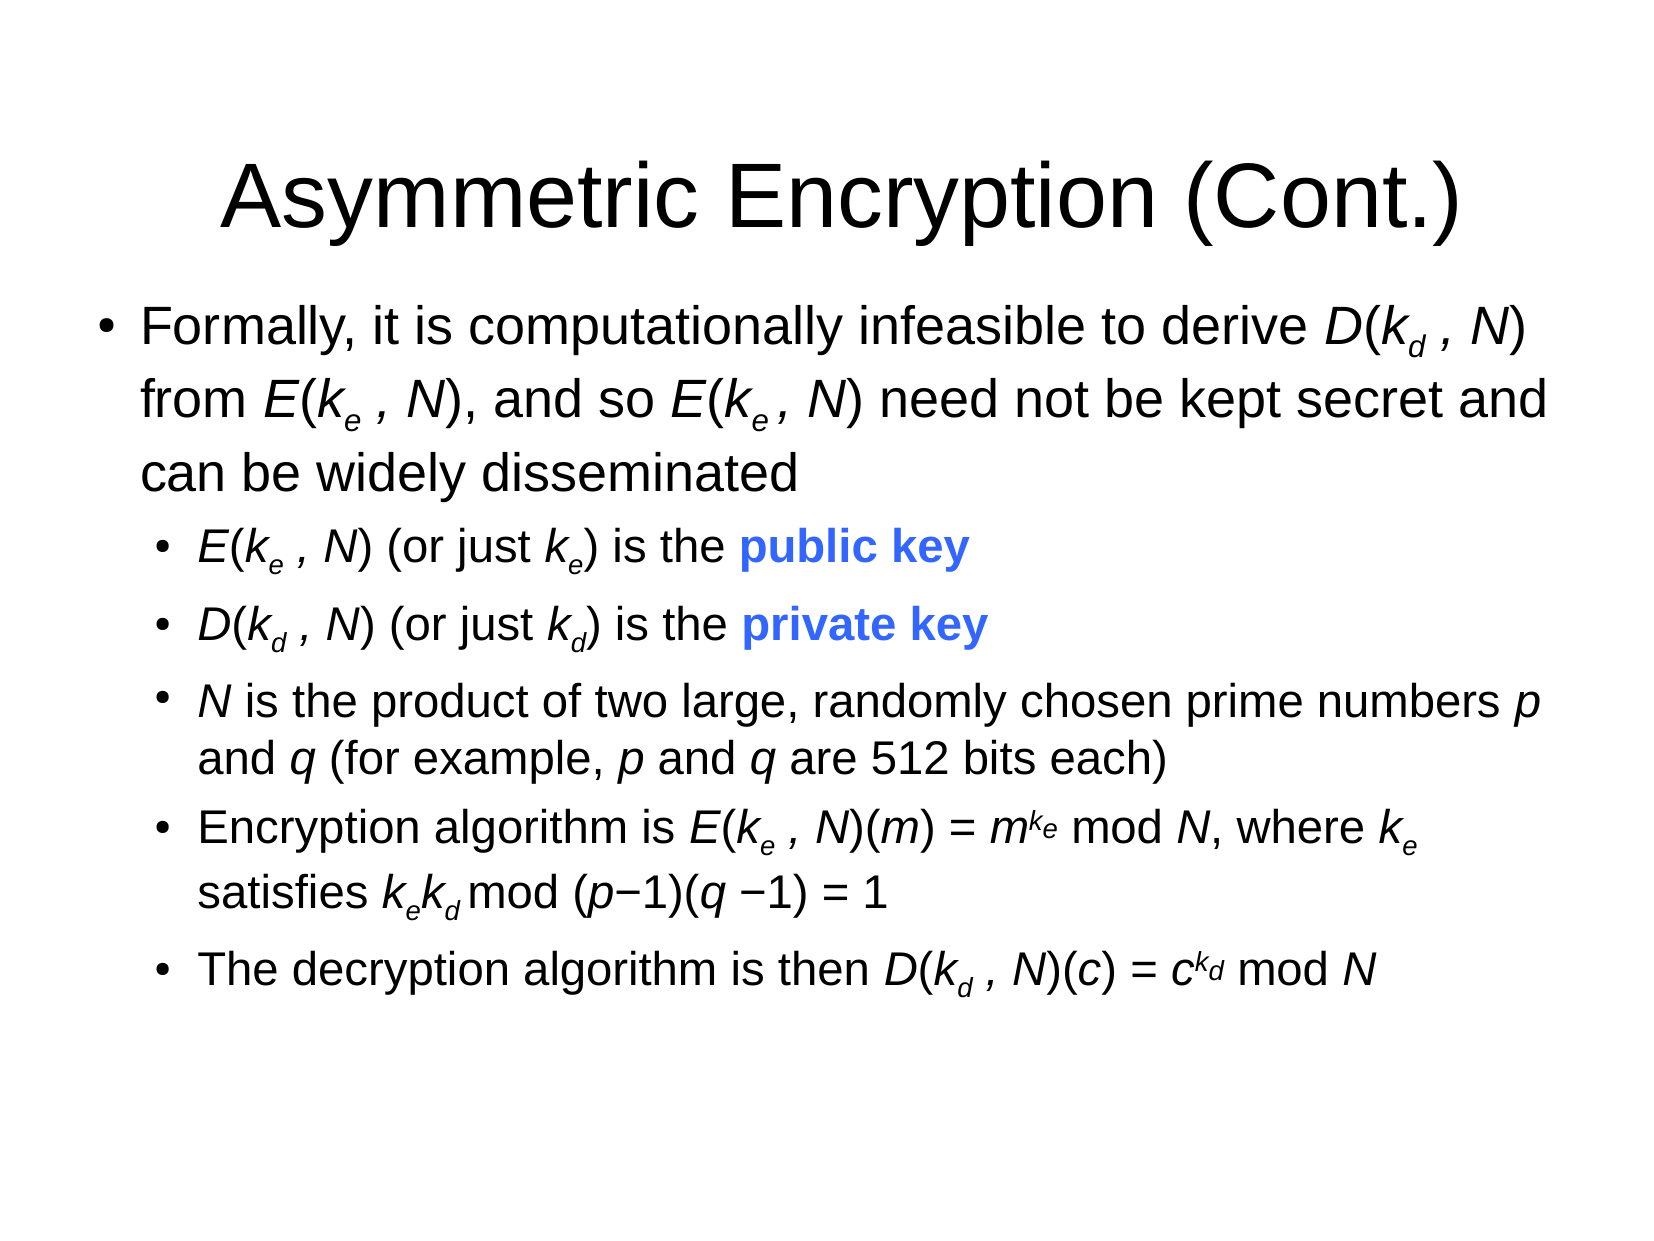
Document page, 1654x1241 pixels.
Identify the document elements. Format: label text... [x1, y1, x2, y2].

title Asymmetric Encryption (Cont.) [82, 49, 1571, 257]
list Formally, it is computationally infeasible to derive D(kd , N) from E(ke , N), and so E(ke , N) need not be kept secret and can be widely disseminated E(ke , N) (or just ke) is the public key D(kd , N) (or just kd) is the private key N is the product of two large, randomly chosen prime numbers p and q (for example, p and q are 512 bits each) Encryption algorithm is E(ke , N)(m) = mke mod N, where ke satisfies kekd mod (p−1)(q −1) = 1 The decryption algorithm is then D(kd , N)(c) = ckd mod N [82, 290, 1571, 1010]
